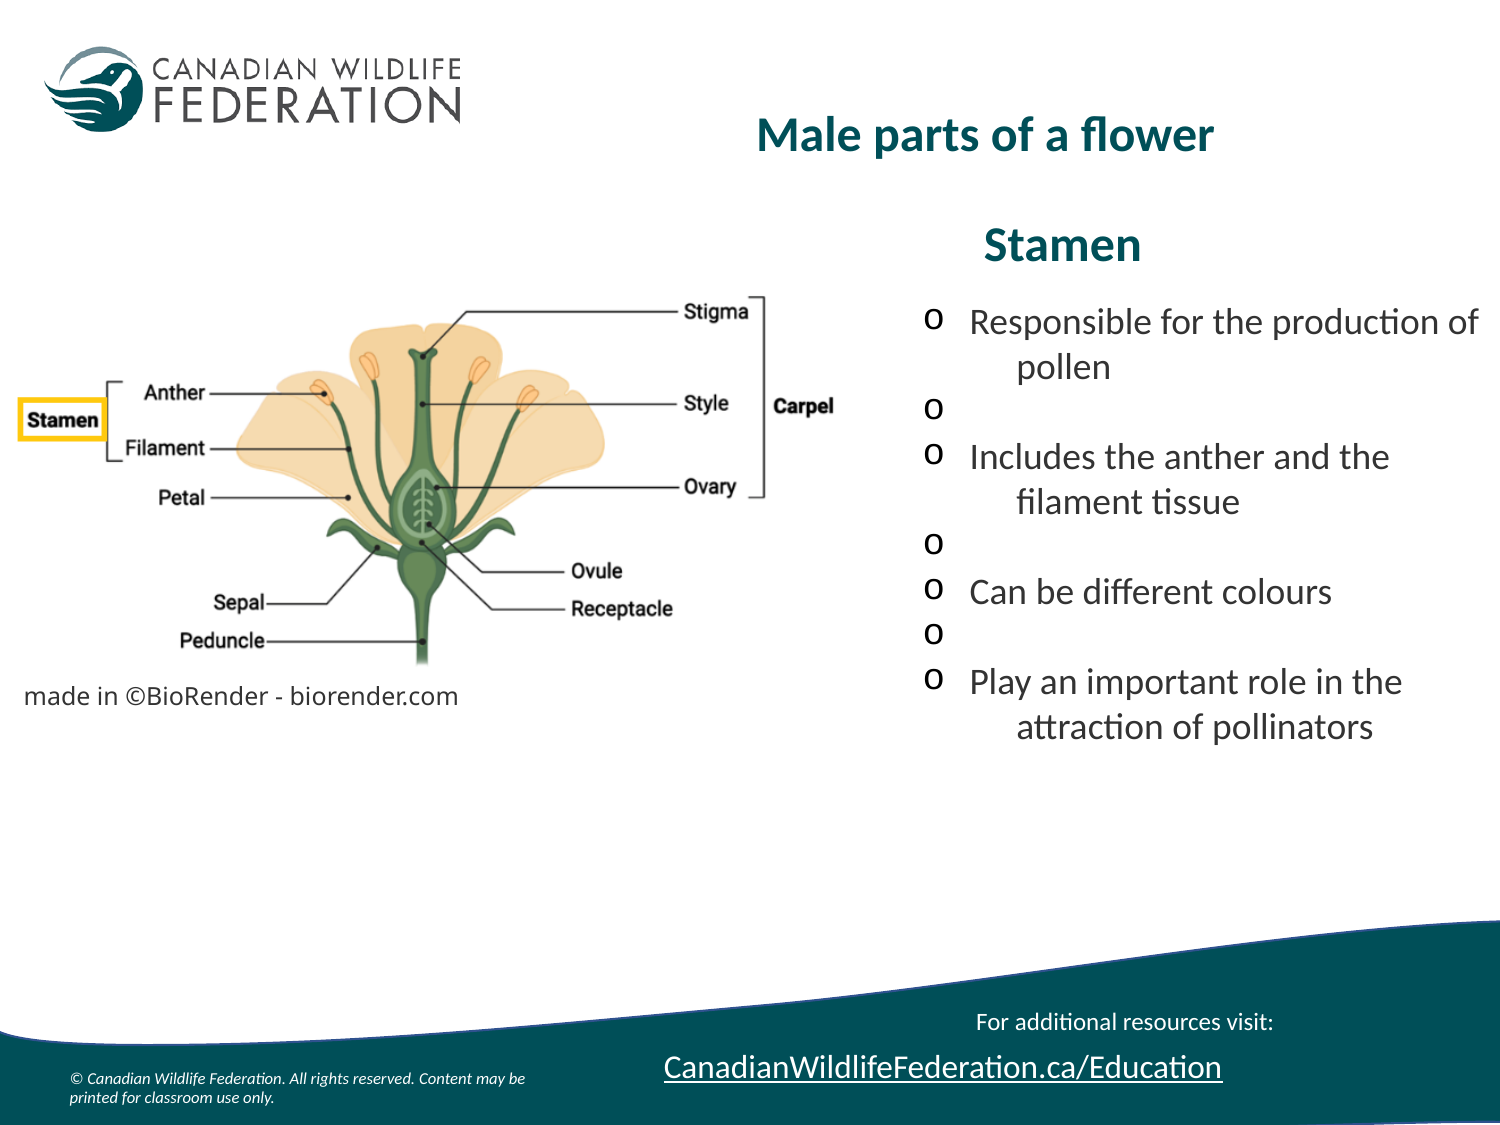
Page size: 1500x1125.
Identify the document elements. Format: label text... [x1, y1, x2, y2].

text_box made in ©BioRender - biorender.com [8, 672, 830, 718]
text_box Responsible for the production of pollen Includes the anther and the filament tissue Can be different colours Play an important role in the attraction of pollinators [757, 289, 1500, 805]
text_box CanadianWildlifeFederation.ca/Education [648, 1037, 1438, 1094]
text_box [0, 921, 1500, 1125]
text_box Stamen [693, 204, 1433, 280]
picture [44, 46, 460, 132]
text_box For additional resources visit: [961, 998, 1438, 1044]
text_box © Canadian Wildlife Federation. All rights reserved. Content may be printed for classroom use only. [54, 1059, 562, 1116]
text_box Male parts of a flower [615, 93, 1356, 170]
picture [9, 289, 849, 667]
